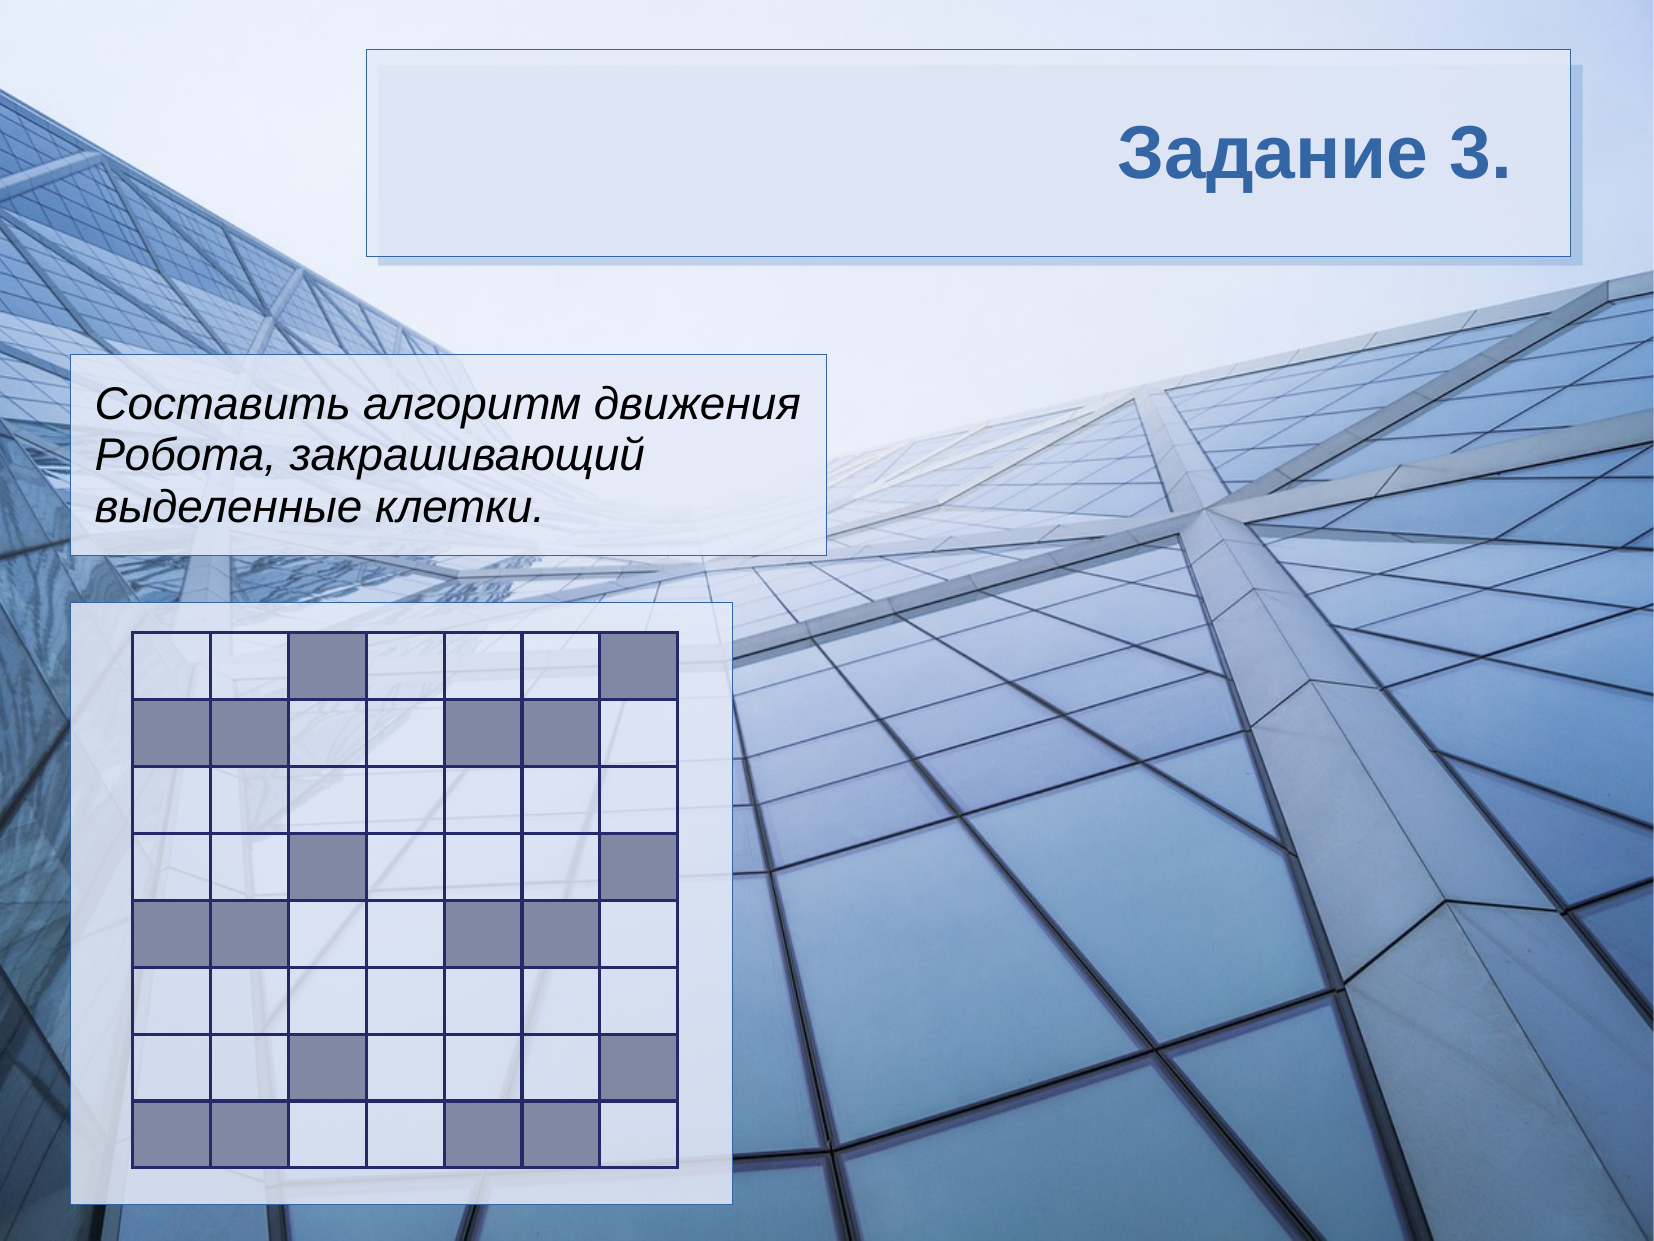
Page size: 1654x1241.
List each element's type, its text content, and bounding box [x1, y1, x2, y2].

table_cell [524, 1036, 598, 1099]
table_cell [524, 768, 598, 832]
table_cell [601, 969, 676, 1033]
table_cell [524, 969, 598, 1033]
table_cell [290, 969, 365, 1033]
table_cell [524, 701, 598, 765]
table_header [446, 634, 520, 698]
text_box [377, 64, 1583, 266]
table_cell [368, 835, 443, 899]
table_cell [601, 902, 676, 966]
table_cell [212, 1036, 287, 1099]
table_cell [368, 768, 443, 832]
table_cell [446, 835, 520, 899]
table_cell [134, 902, 209, 966]
table_cell [446, 969, 520, 1033]
table_header [134, 634, 209, 698]
table_cell [524, 835, 598, 899]
table_header [601, 634, 676, 698]
table_cell [212, 969, 287, 1033]
table_cell [134, 768, 209, 832]
table_cell [601, 835, 676, 899]
table_cell [368, 701, 443, 765]
text_box [70, 602, 733, 1205]
table_cell [212, 902, 287, 966]
picture [0, 0, 1654, 1241]
title Задание 3. [366, 49, 1571, 257]
table_cell [601, 768, 676, 832]
table_cell [601, 701, 676, 765]
table_cell [368, 1103, 443, 1166]
table_cell [601, 1103, 676, 1166]
table_cell [446, 1036, 520, 1099]
table_cell [601, 1036, 676, 1099]
table_header [290, 634, 365, 698]
table_cell [290, 1036, 365, 1099]
table_cell [368, 902, 443, 966]
table_cell [290, 768, 365, 832]
table_cell [446, 902, 520, 966]
text_box Составить алгоритм движения Робота, закрашивающий выделенные клетки. [70, 354, 827, 556]
table_header [368, 634, 443, 698]
table_cell [134, 1036, 209, 1099]
table_cell [446, 768, 520, 832]
table_cell [212, 701, 287, 765]
table_cell [524, 1103, 598, 1166]
table_header [524, 634, 598, 698]
table_header [212, 634, 287, 698]
table_cell [134, 969, 209, 1033]
table_cell [134, 1103, 209, 1166]
table_cell [290, 1103, 365, 1166]
table_cell [212, 768, 287, 832]
table_cell [212, 1103, 287, 1166]
table_cell [134, 835, 209, 899]
table_cell [368, 969, 443, 1033]
table_cell [446, 1103, 520, 1166]
table_cell [368, 1036, 443, 1099]
table_cell [290, 835, 365, 899]
table_cell [212, 835, 287, 899]
table_cell [290, 701, 365, 765]
table_cell [134, 701, 209, 765]
table_cell [446, 701, 520, 765]
table_cell [290, 902, 365, 966]
table_cell [524, 902, 598, 966]
